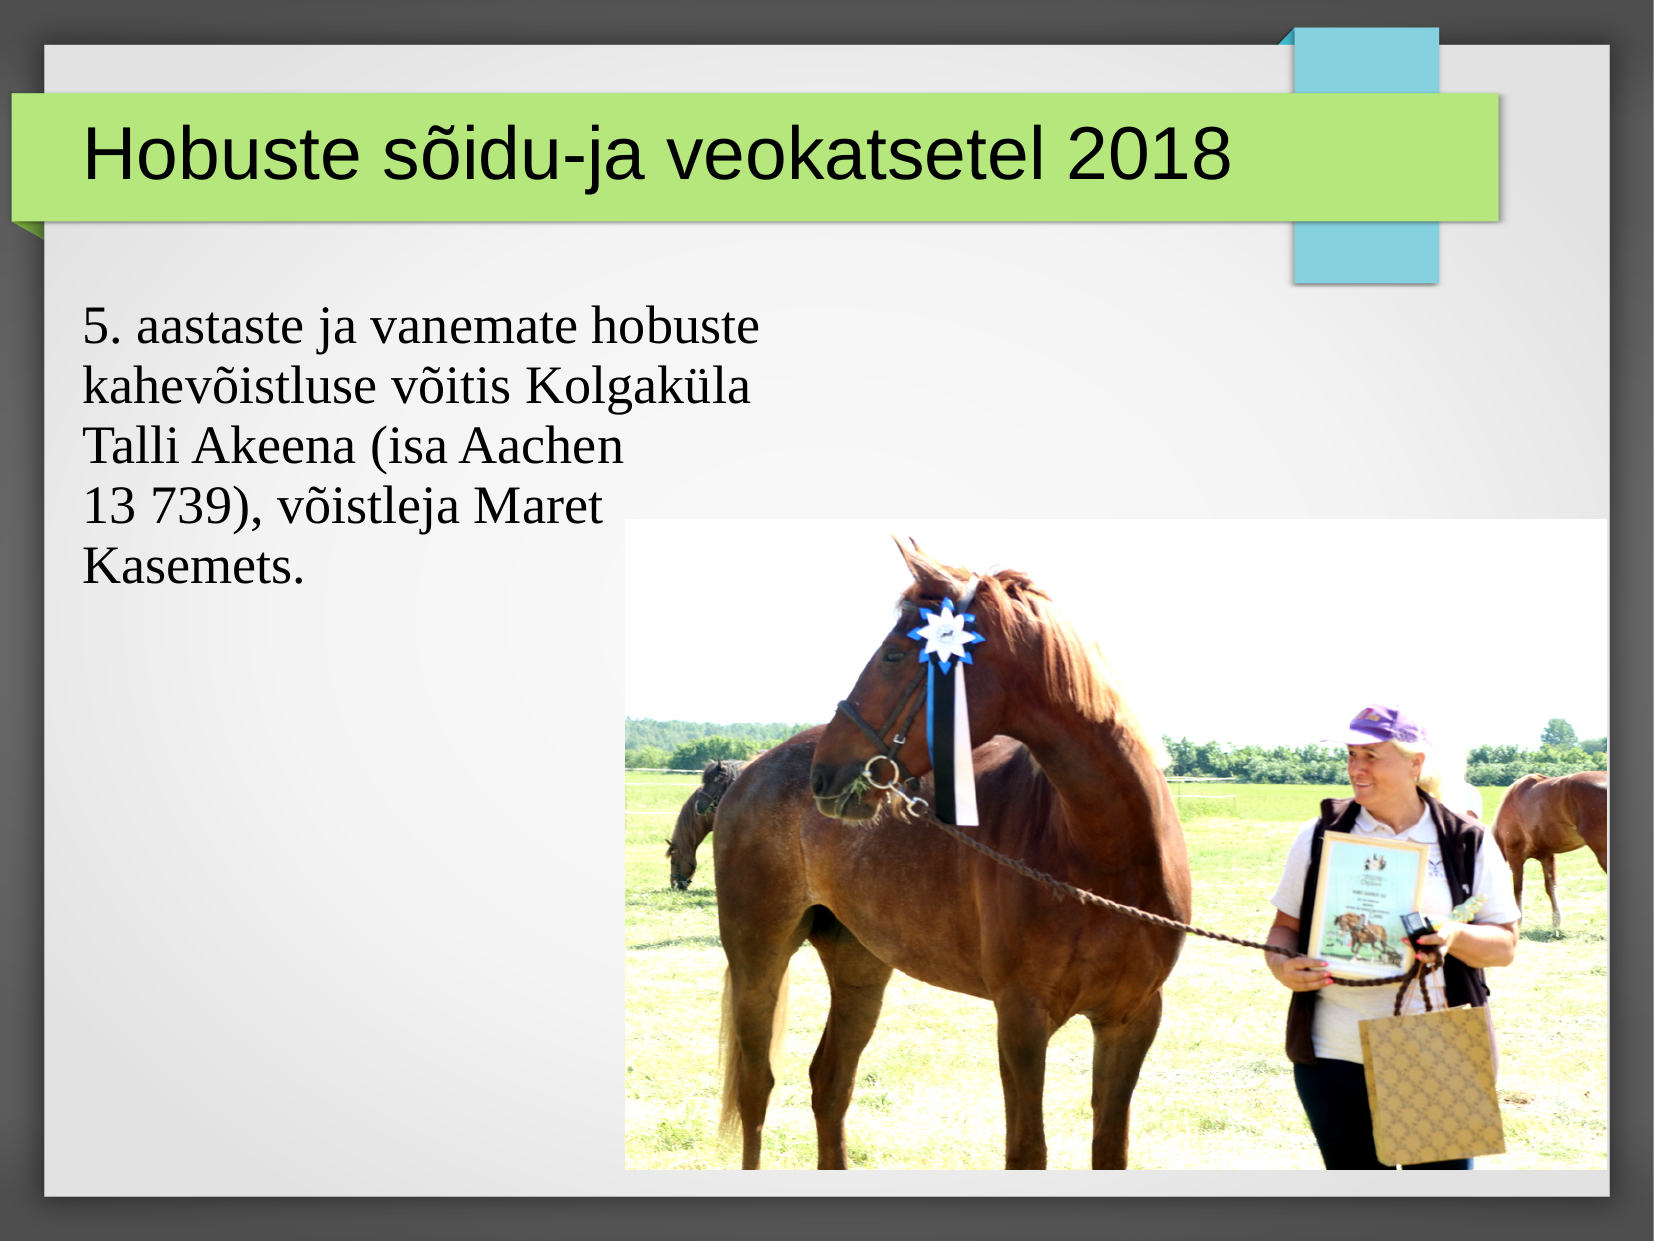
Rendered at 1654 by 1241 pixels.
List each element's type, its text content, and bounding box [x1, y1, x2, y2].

picture [0, 0, 1654, 1241]
title Hobuste sõidu-ja veokatsetel 2018 [82, 94, 1264, 213]
list 5. aastaste ja vanemate hobuste kahevõistluse võitis Kolgaküla Talli Akeena (isa Aachen 13 739), võistleja Maret Kasemets. [82, 295, 809, 1015]
